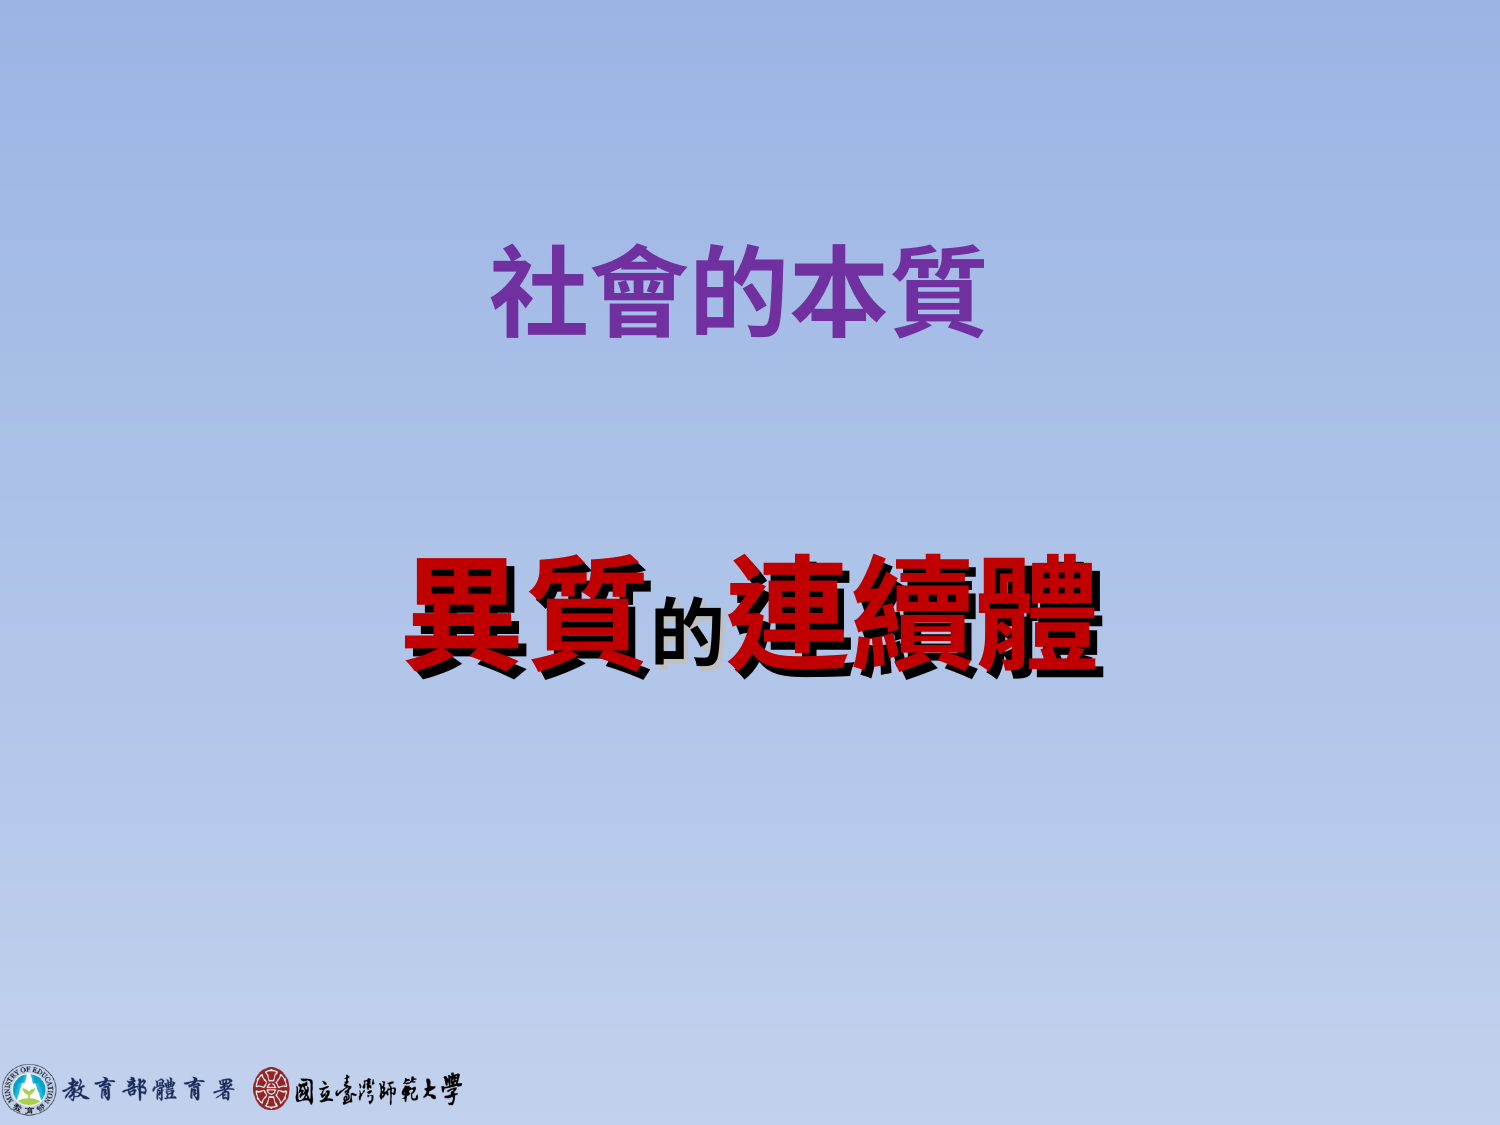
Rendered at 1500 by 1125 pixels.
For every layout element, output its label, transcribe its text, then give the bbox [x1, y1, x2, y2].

title 社會的本質 [64, 196, 1415, 384]
list 異質的連續體 [75, 361, 1426, 1005]
